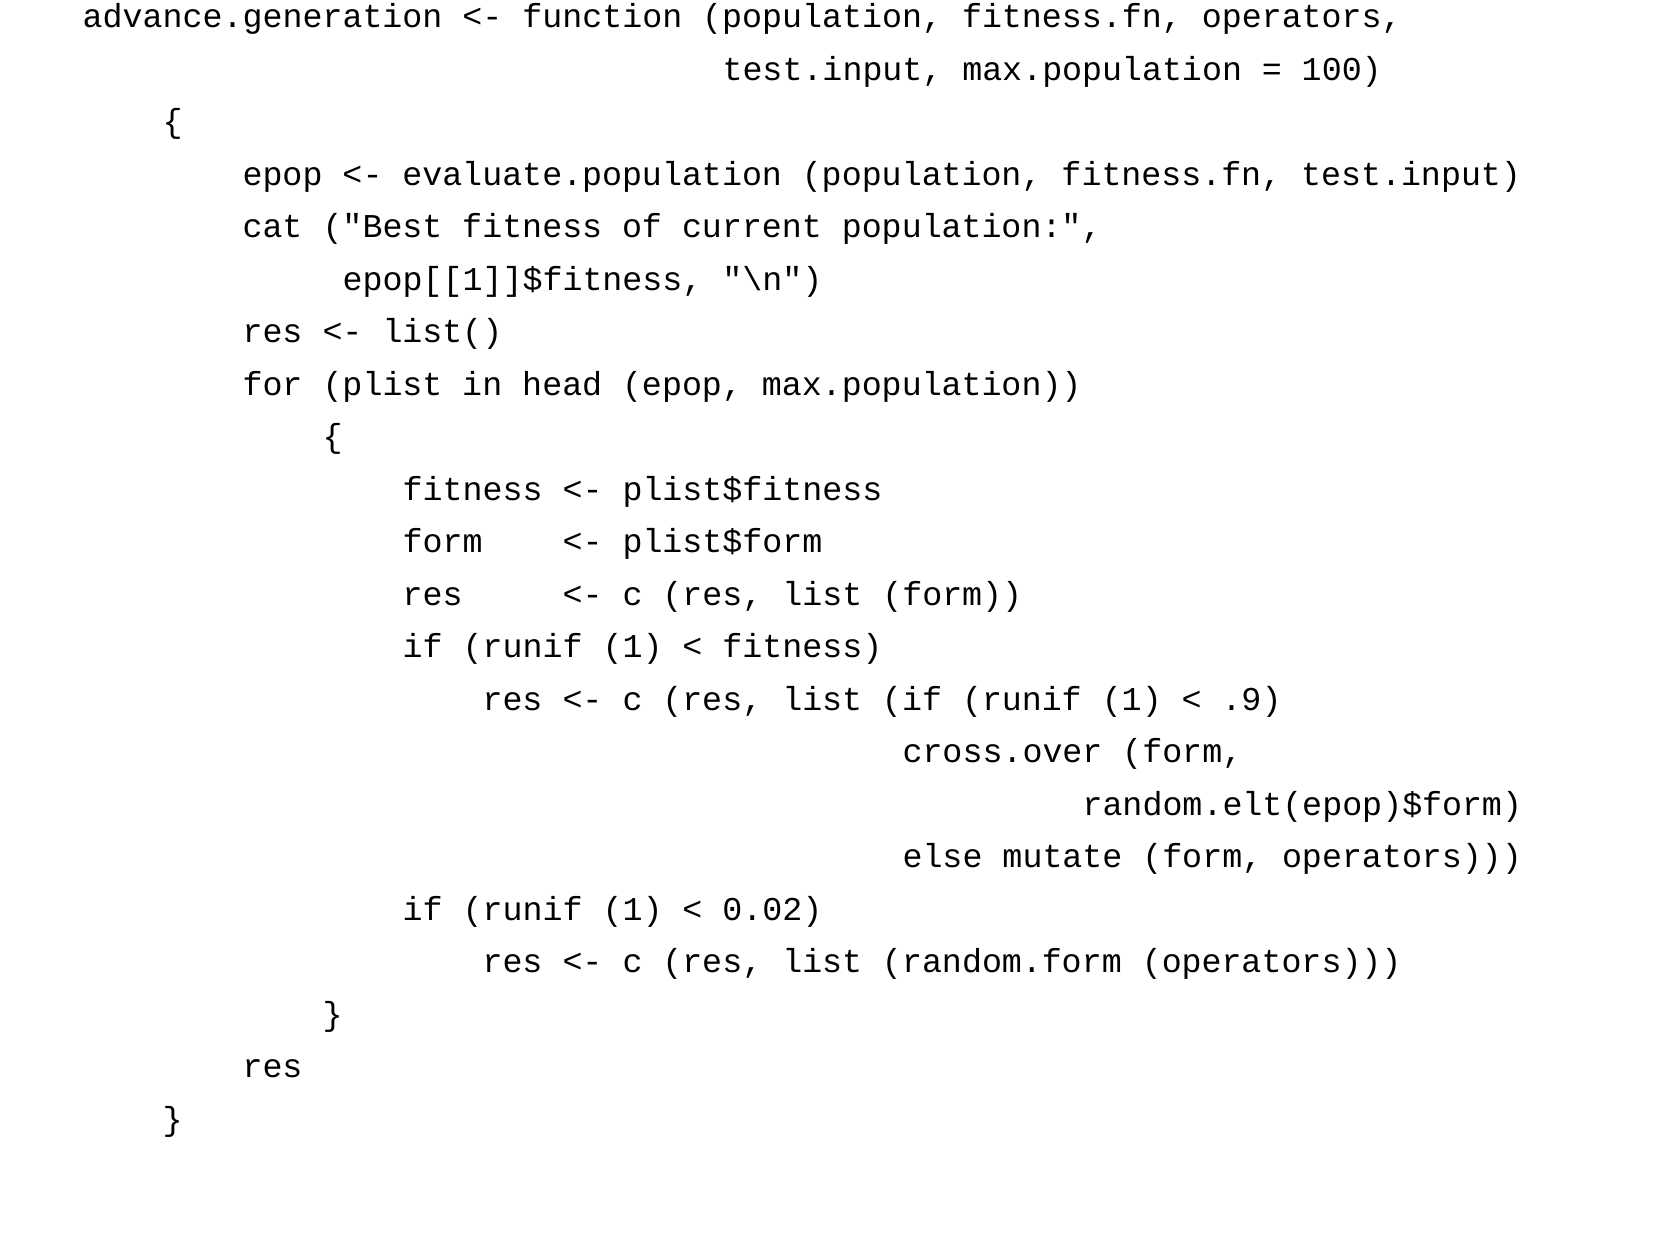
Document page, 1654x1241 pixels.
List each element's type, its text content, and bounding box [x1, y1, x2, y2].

list advance.generation <- function (population, fitness.fn, operators, test.input, max.population = 100) { epop <- evaluate.population (population, fitness.fn, test.input) cat ("Best fitness of current population:", epop[[1]]$fitness, "\n") res <- list() for (plist in head (epop, max.population)) { fitness <- plist$fitness form <- plist$form res <- c (res, list (form)) if (runif (1) < fitness) res <- c (res, list (if (runif (1) < .9) cross.over (form, random.elt(epop)$form) else mutate (form, operators))) if (runif (1) < 0.02) res <- c (res, list (random.form (operators))) } res } [82, 0, 1571, 1241]
